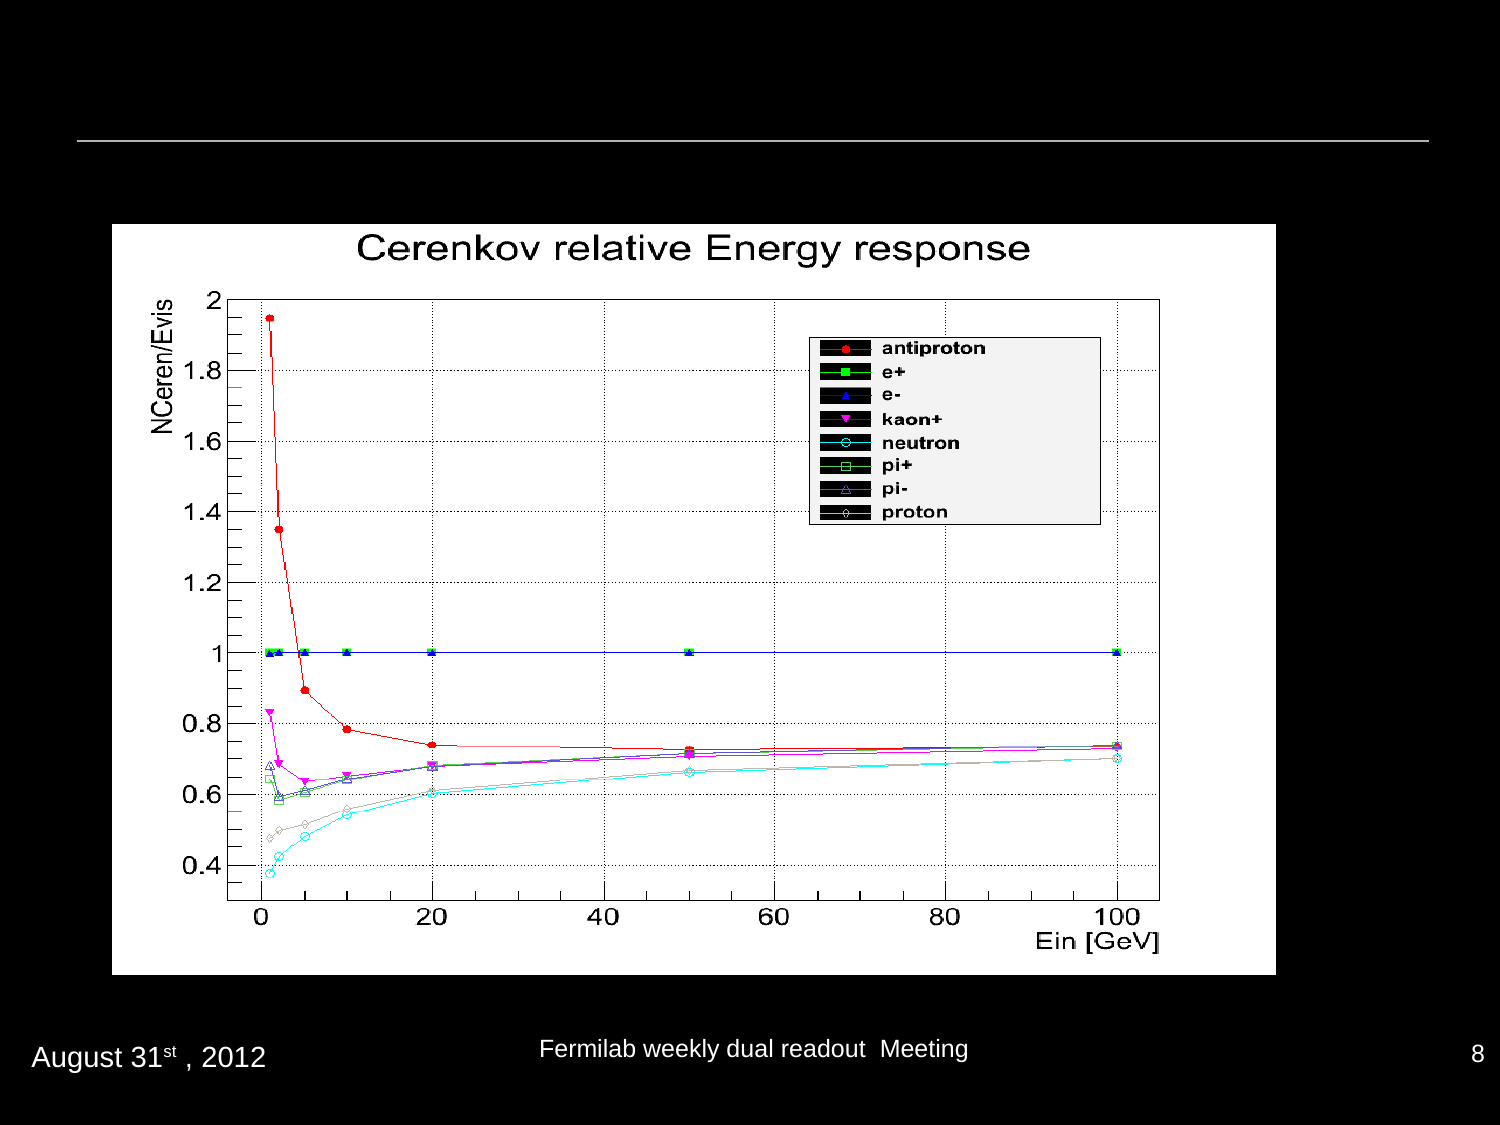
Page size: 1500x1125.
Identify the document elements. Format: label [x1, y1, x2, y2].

picture [112, 224, 1276, 976]
